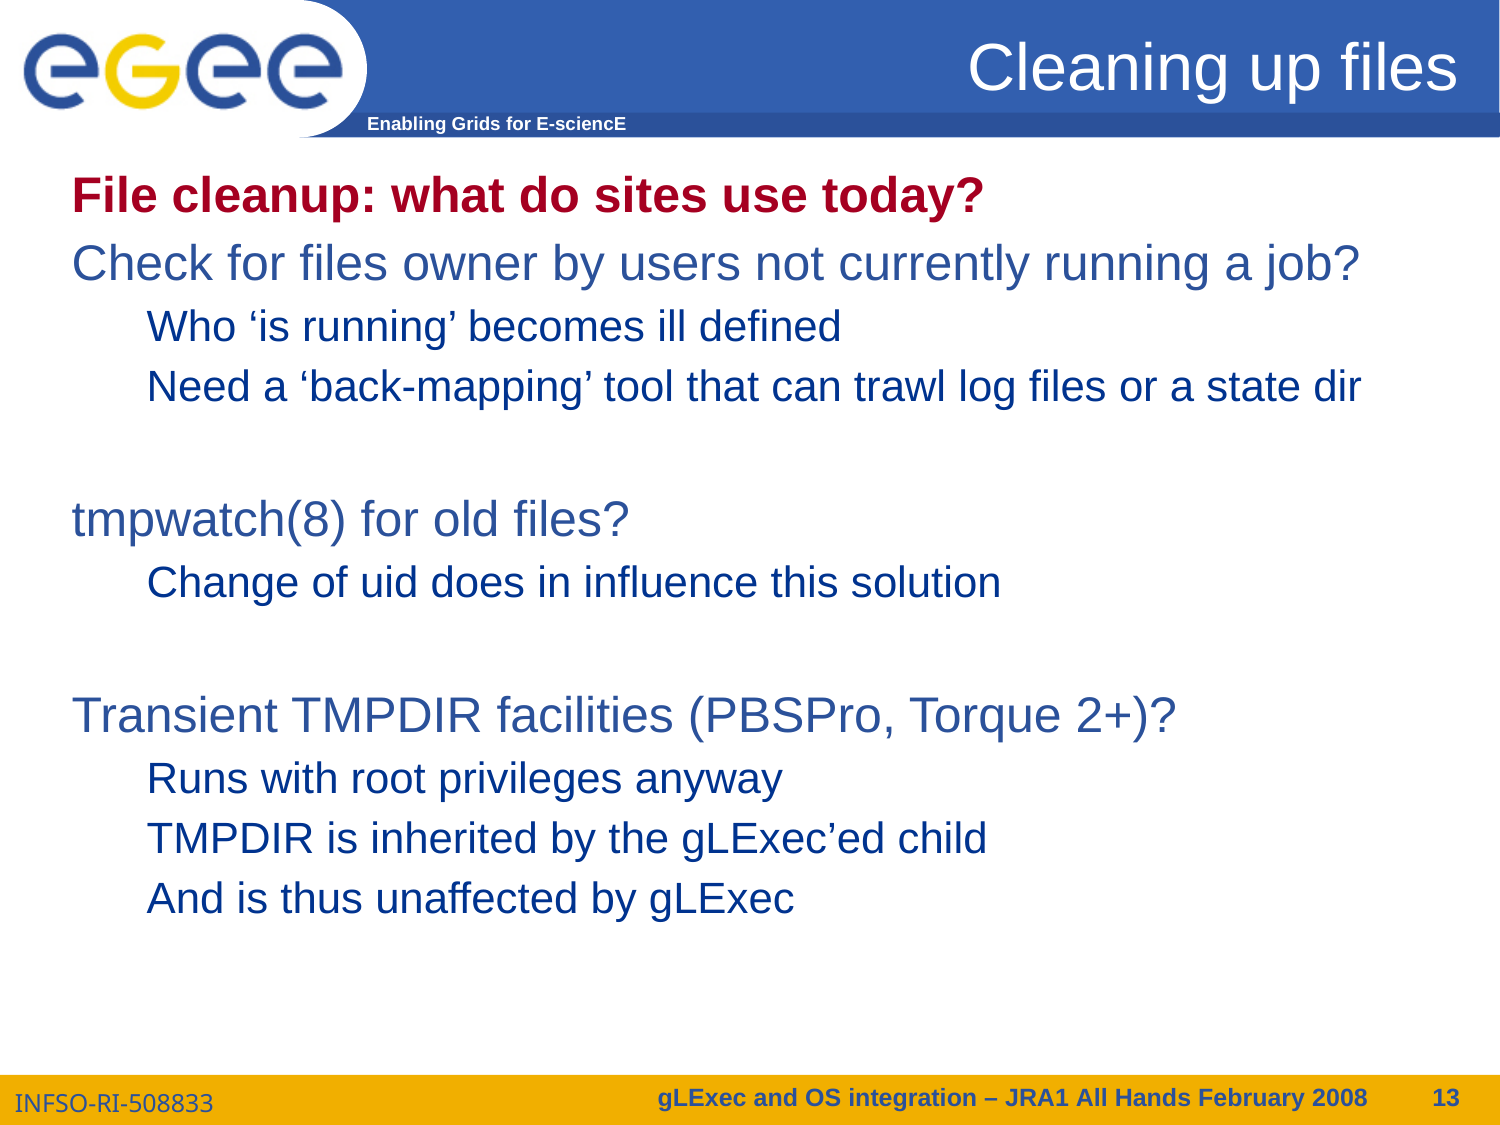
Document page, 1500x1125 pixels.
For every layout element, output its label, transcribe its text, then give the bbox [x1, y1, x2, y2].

picture [18, 30, 349, 112]
title Cleaning up files [369, 10, 1475, 124]
text_box gLExec and OS integration – JRA1 All Hands February 2008 [284, 1075, 1385, 1125]
list File cleanup: what do sites use today? Check for files owner by users not currently running a job? Who ‘is running’ becomes ill defined Need a ‘back-mapping’ tool that can trawl log files or a state dir tmpwatch(8) for old files? Change of uid does in influence this solution Transient TMPDIR facilities (PBSPro, Torque 2+)? Runs with root privileges anyway TMPDIR is inherited by the gLExec’ed child And is thus unaffected by gLExec [56, 159, 1466, 1051]
text_box <number> [1397, 1076, 1476, 1125]
